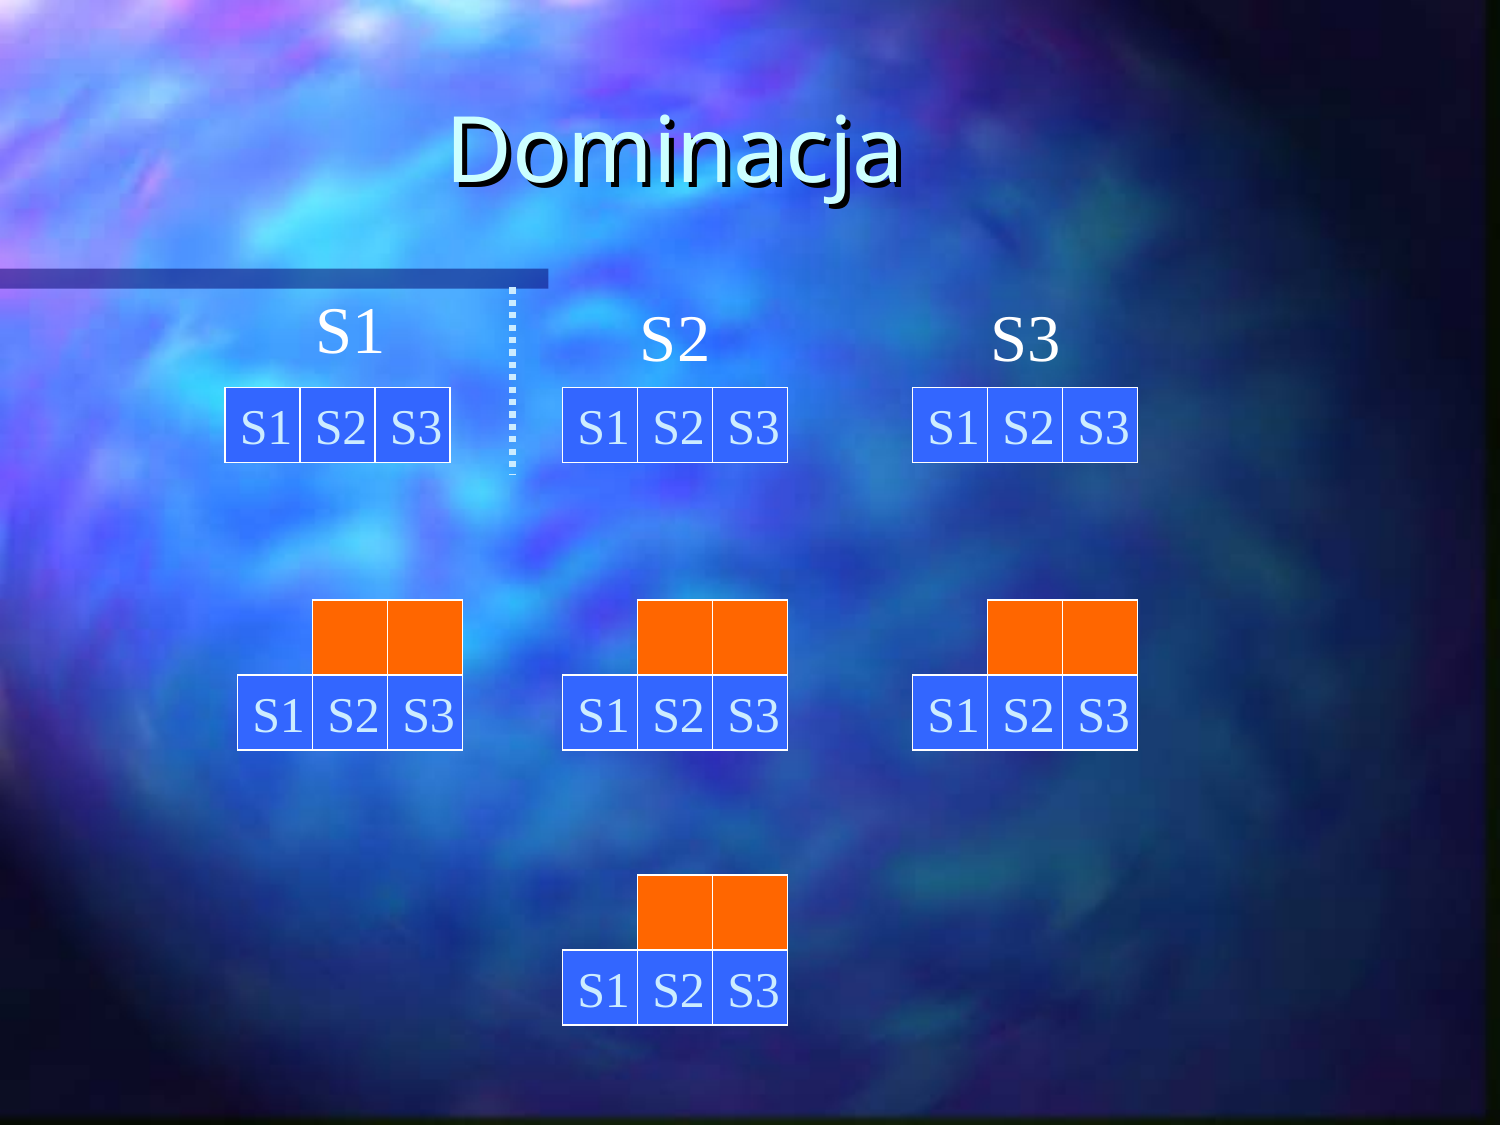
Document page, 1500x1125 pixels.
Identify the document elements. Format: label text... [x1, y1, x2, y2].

text_box S3 [1062, 387, 1138, 463]
title Dominacja [37, 74, 1313, 213]
text_box S3 [712, 387, 788, 463]
text_box S2 [987, 387, 1062, 463]
text_box S1 [225, 387, 300, 463]
picture [0, 0, 1500, 1125]
text_box S3 [375, 387, 451, 463]
text_box S1 [562, 950, 637, 1026]
text_box S3 [387, 676, 463, 751]
text_box S1 [562, 387, 637, 463]
text_box S1 [562, 675, 637, 751]
text_box S3 [1062, 675, 1138, 751]
text_box [637, 600, 788, 675]
text_box S2 [637, 951, 712, 1026]
text_box S1 [912, 387, 987, 463]
text_box S2 [625, 287, 726, 383]
text_box S2 [300, 387, 375, 463]
text_box S1 [237, 675, 312, 751]
text_box [637, 875, 788, 951]
text_box S2 [312, 676, 387, 751]
text_box S1 [300, 279, 401, 376]
text_box S3 [975, 287, 1076, 383]
text_box [987, 600, 1138, 675]
text_box S3 [712, 951, 788, 1026]
text_box S2 [637, 387, 712, 463]
text_box S2 [637, 675, 712, 751]
text_box S1 [912, 675, 987, 751]
text_box S2 [987, 675, 1062, 751]
text_box [312, 600, 463, 676]
text_box S3 [712, 675, 788, 751]
